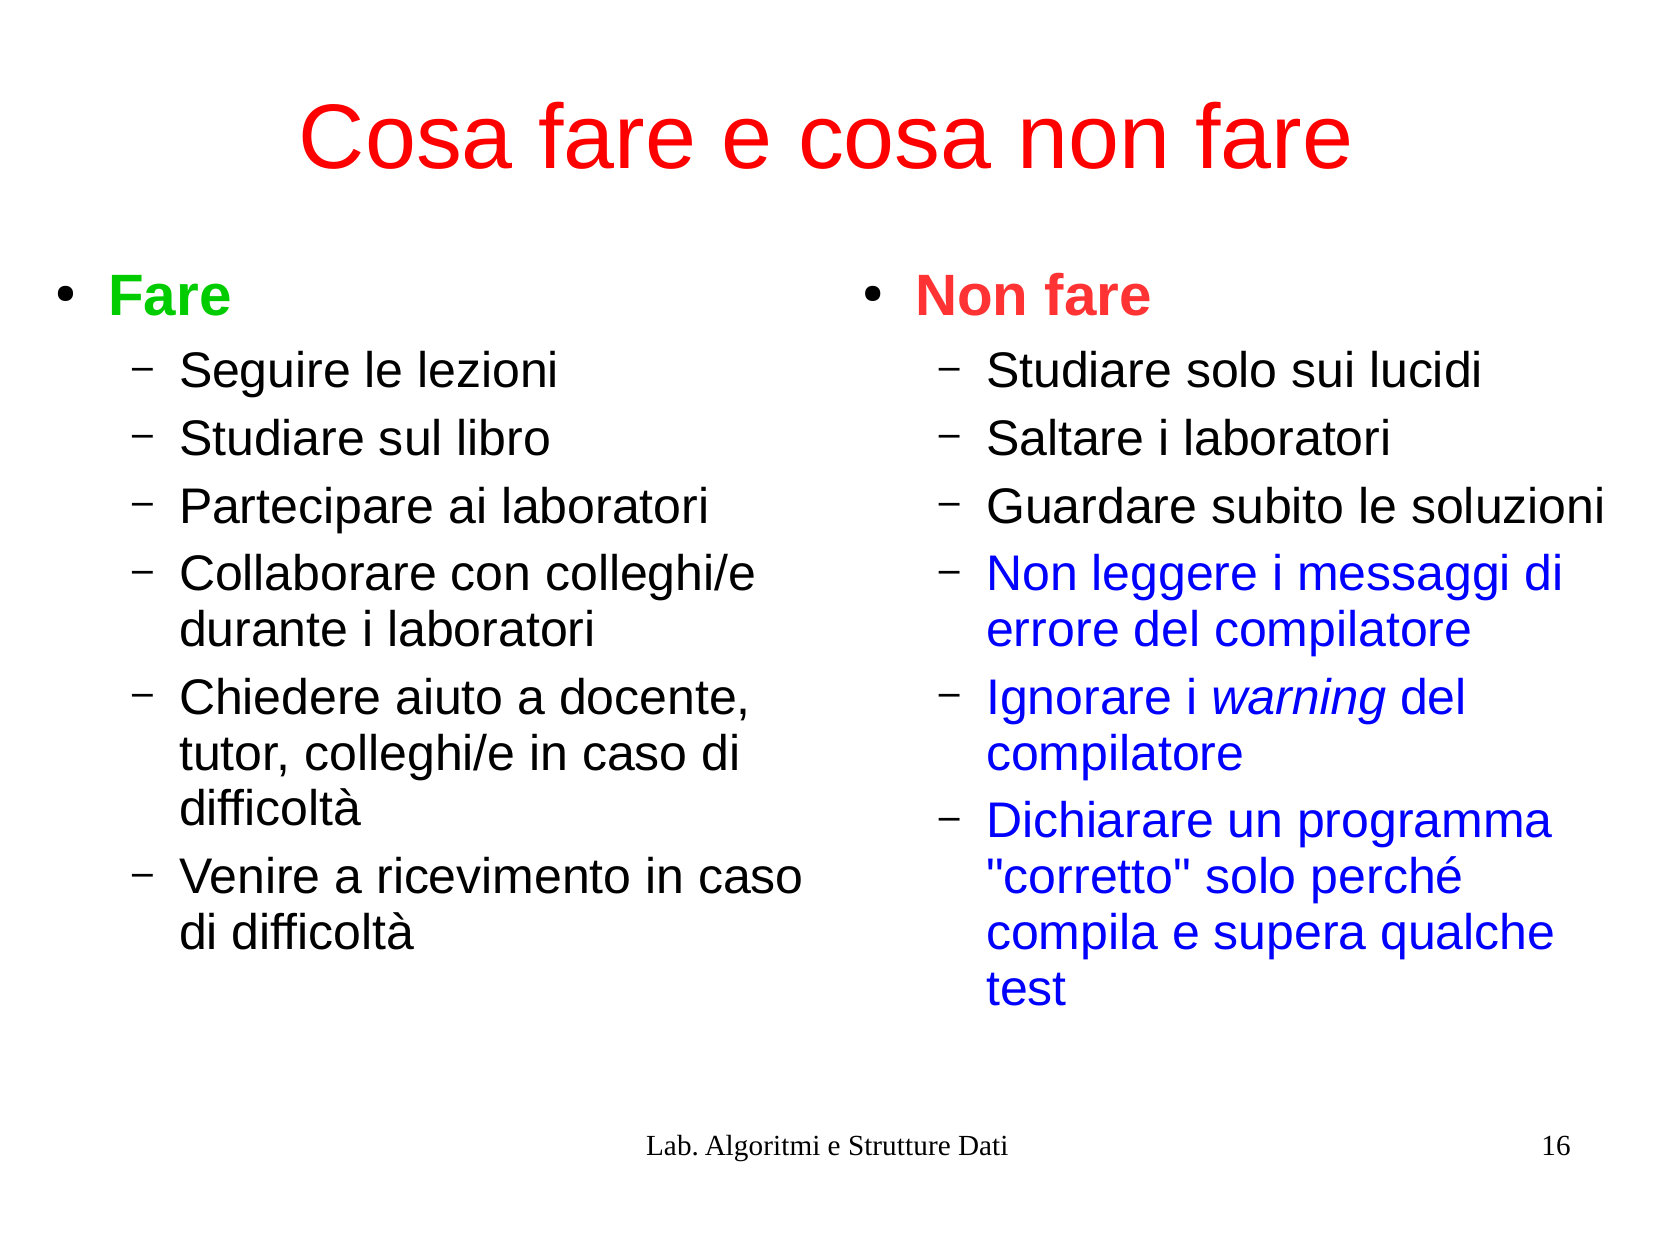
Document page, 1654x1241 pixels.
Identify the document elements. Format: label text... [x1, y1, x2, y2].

title Cosa fare e cosa non fare [82, 49, 1571, 226]
list Non fare Studiare solo sui lucidi Saltare i laboratori Guardare subito le soluzioni Non leggere i messaggi di errore del compilatore Ignorare i warning del compilatore Dichiarare un programma "corretto" solo perché compila e supera qualche test [844, 262, 1614, 1109]
list Fare Seguire le lezioni Studiare sul libro Partecipare ai laboratori Collaborare con colleghi/e durante i laboratori Chiedere aiuto a docente, tutor, colleghi/e in caso di difficoltà Venire a ricevimento in caso di difficoltà [37, 262, 807, 1109]
